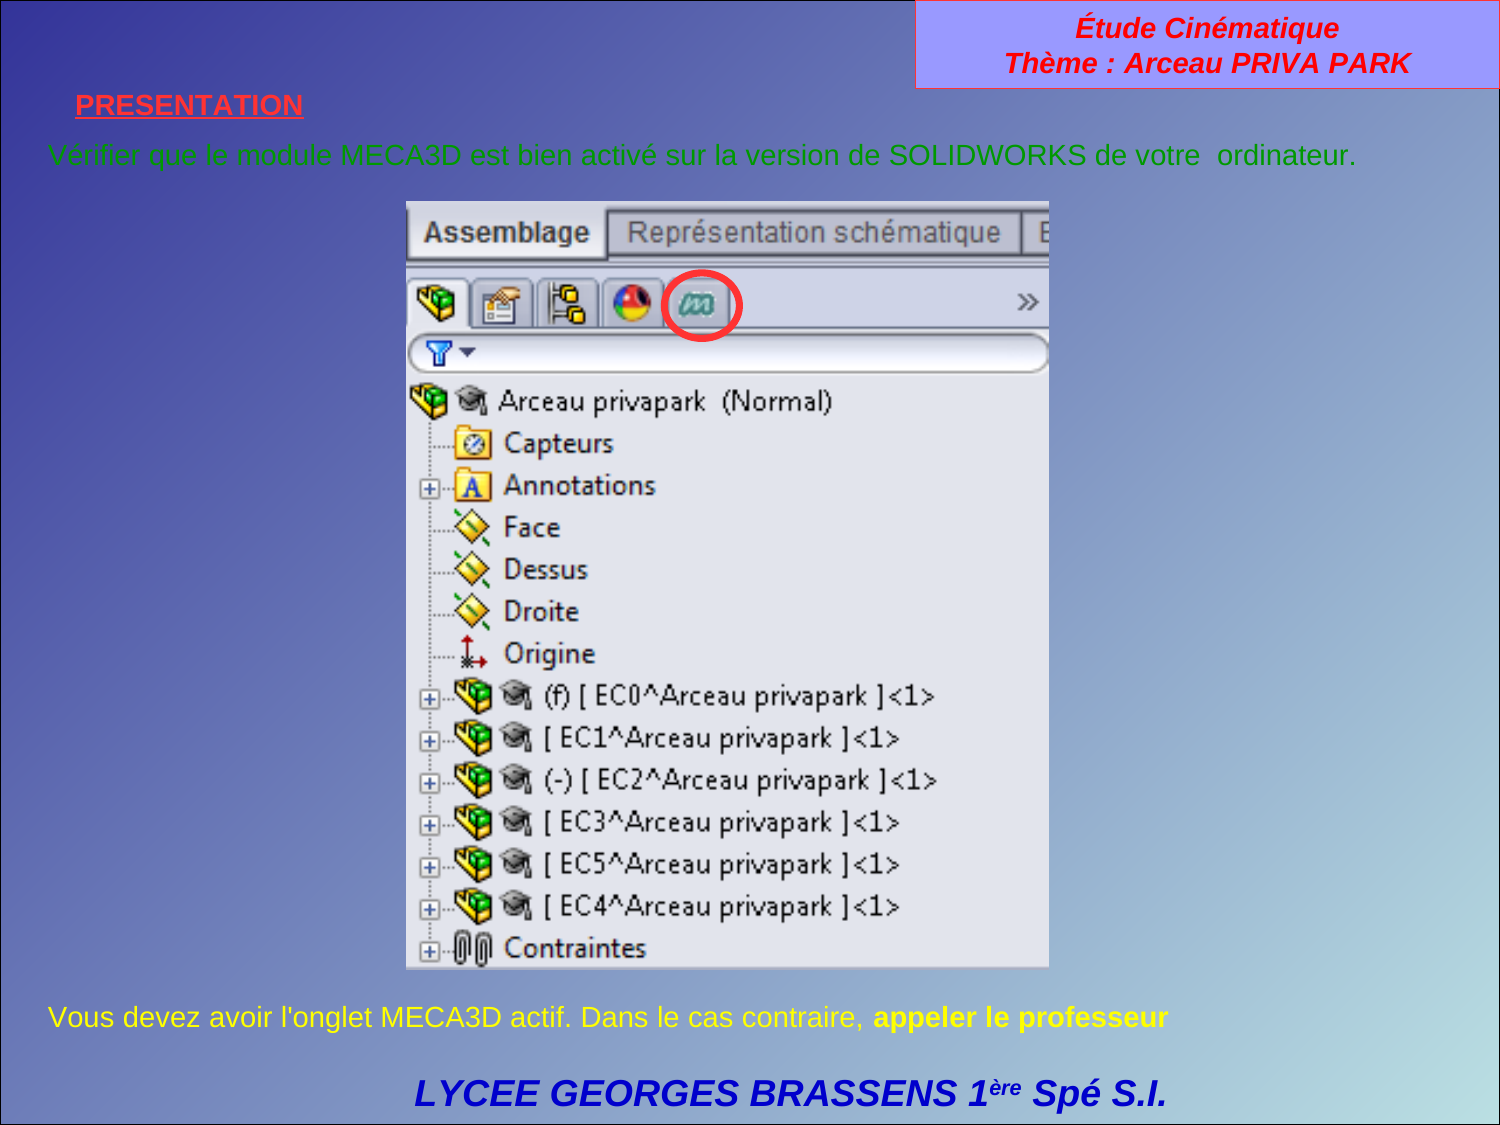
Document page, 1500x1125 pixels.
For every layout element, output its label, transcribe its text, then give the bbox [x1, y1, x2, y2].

text_box Vous devez avoir l'onglet MECA3D actif. Dans le cas contraire, appeler le professeur [33, 990, 1449, 1042]
text_box Vérifier que le module MECA3D est bien activé sur la version de SOLIDWORKS de votre ordinateur. [33, 128, 1449, 179]
text_box PRESENTATION [60, 78, 319, 128]
picture [406, 201, 1049, 970]
